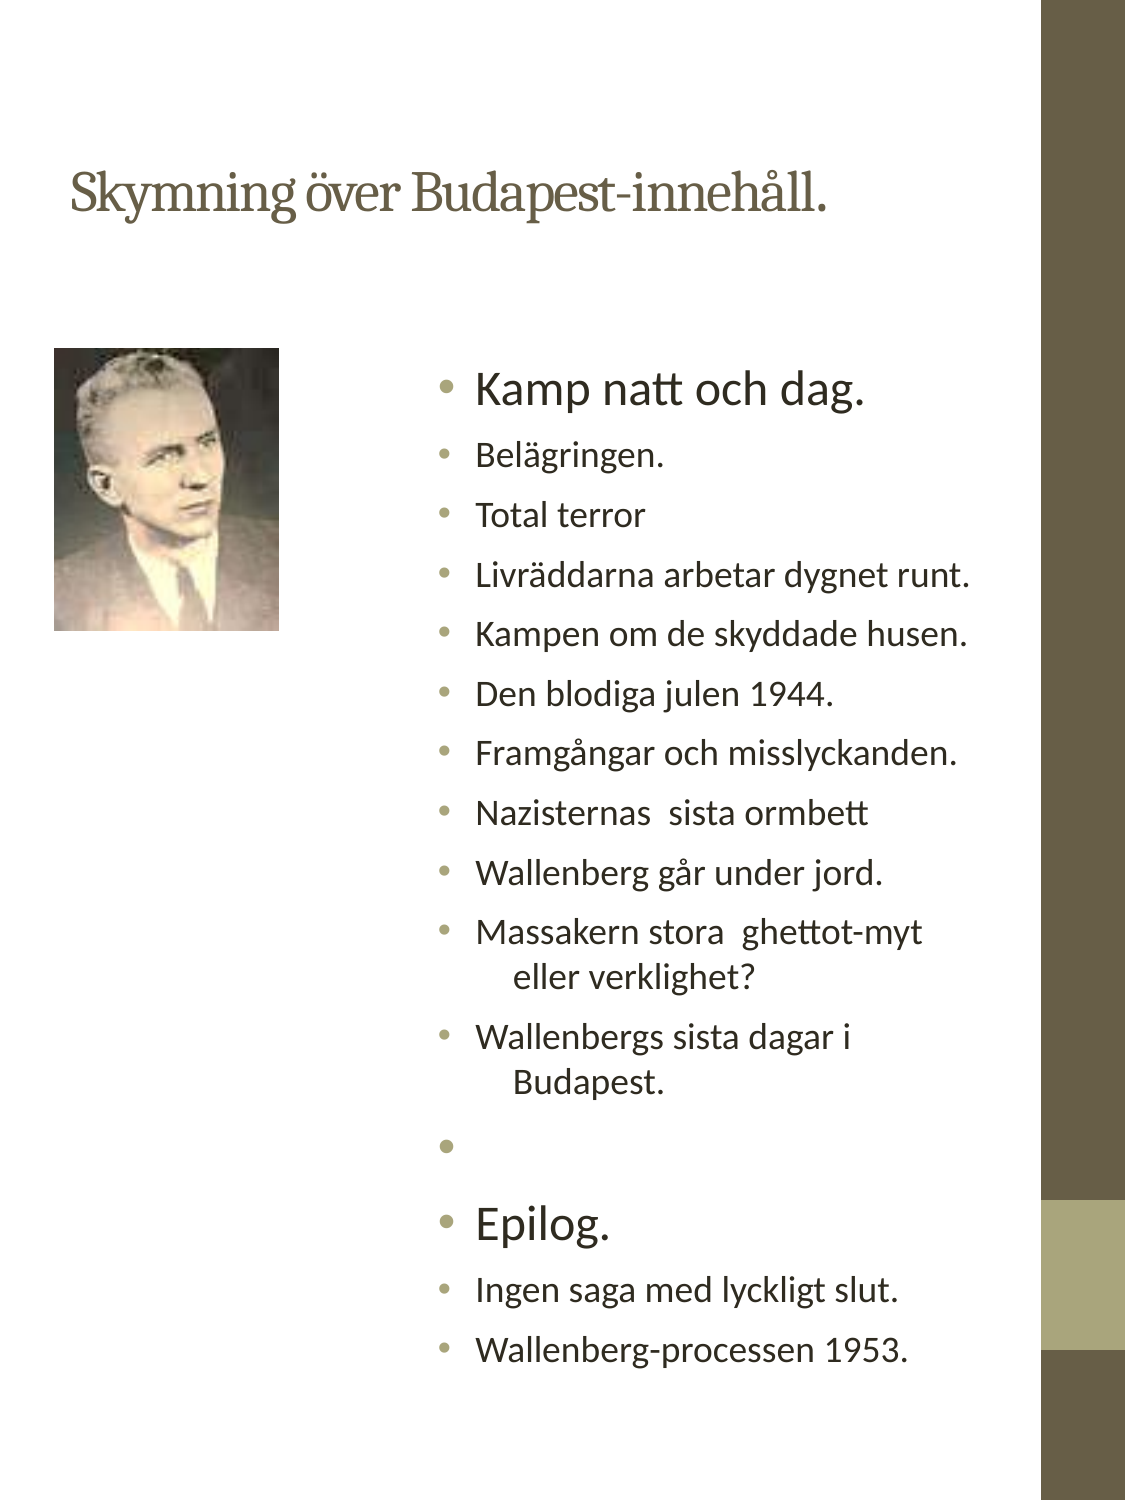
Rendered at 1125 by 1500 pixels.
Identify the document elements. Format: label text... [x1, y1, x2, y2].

title Skymning över Budapest-innehåll. [56, 60, 994, 311]
picture [54, 348, 279, 631]
list Kamp natt och dag. Belägringen. Total terror Livräddarna arbetar dygnet runt. Kampen om de skyddade husen. Den blodiga julen 1944. Framgångar och misslyckanden. Nazisternas sista ormbett Wallenberg går under jord. Massakern stora ghettot-myt eller verklighet? Wallenbergs sista dagar i Budapest. Epilog. Ingen saga med lyckligt slut. Wallenberg-processen 1953. [385, 348, 988, 1388]
